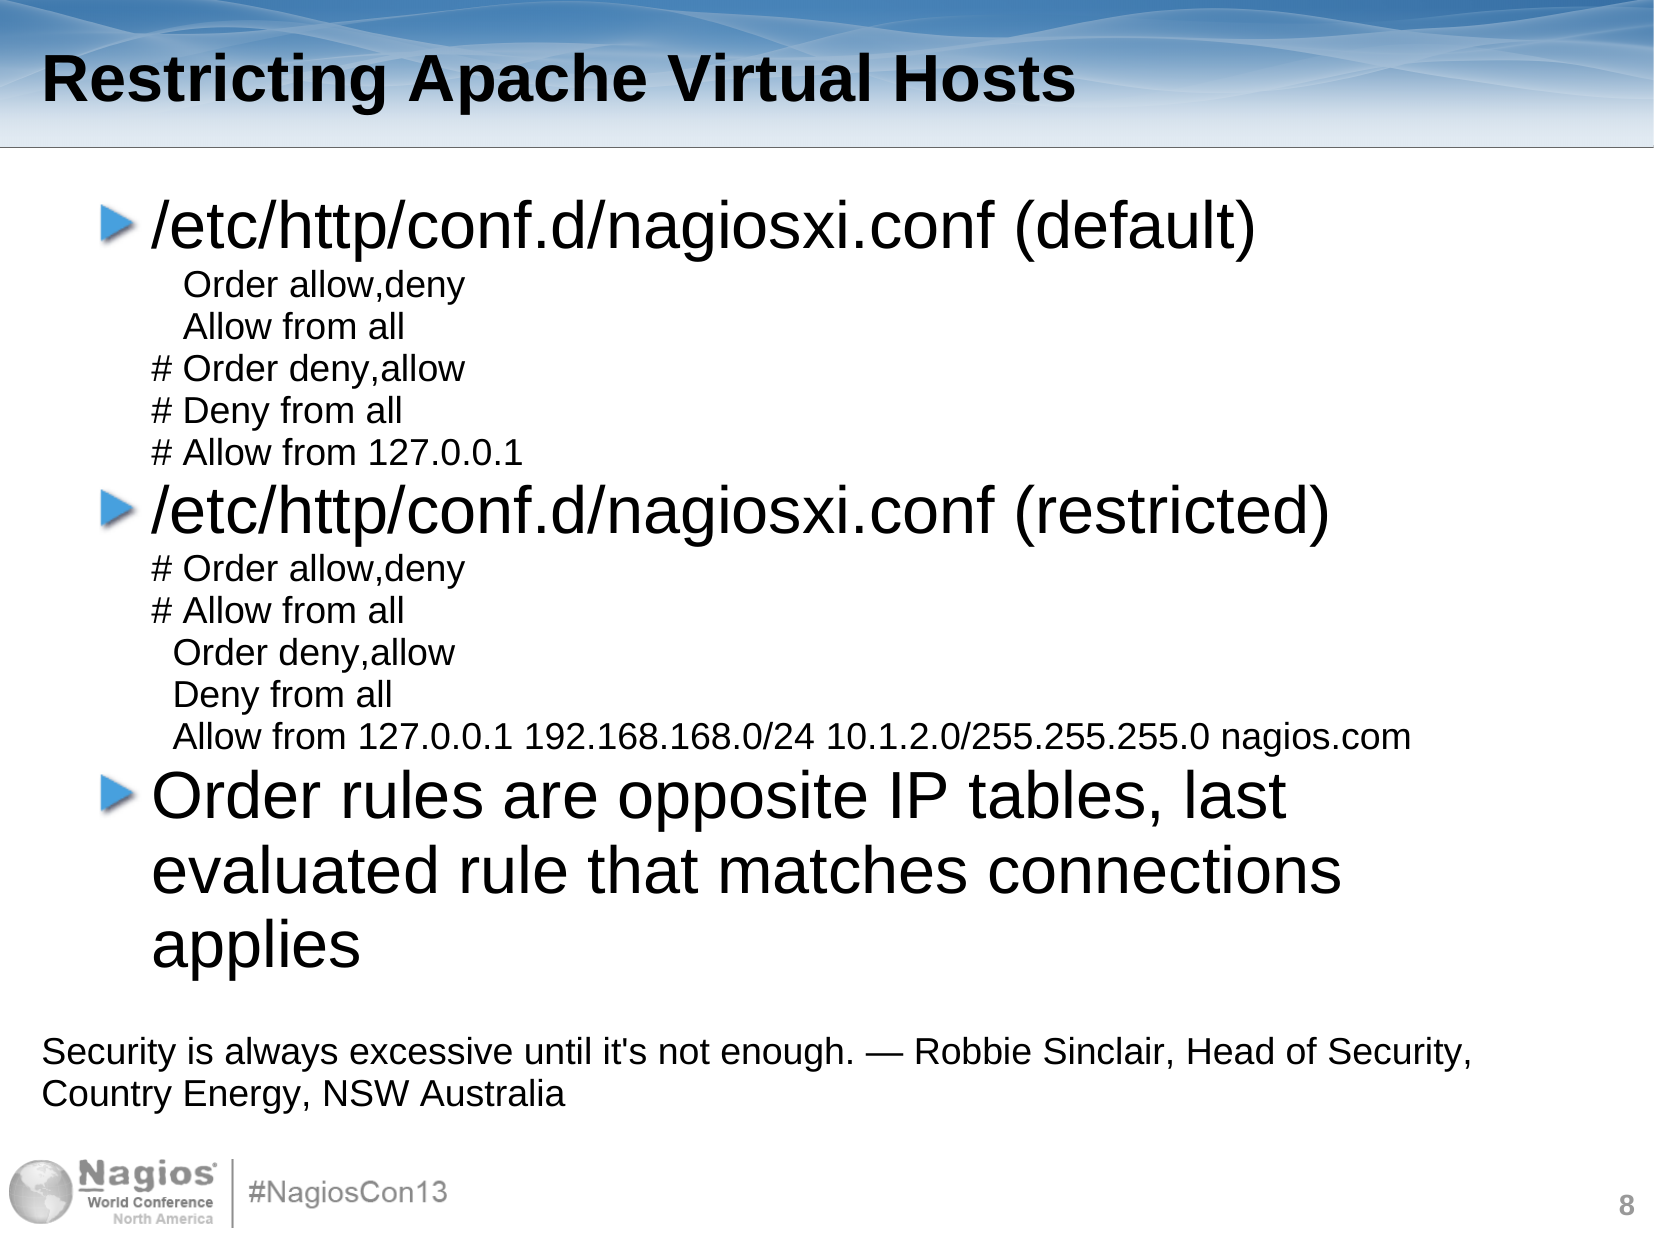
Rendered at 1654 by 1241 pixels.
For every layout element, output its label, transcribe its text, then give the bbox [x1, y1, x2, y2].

title Restricting Apache Virtual Hosts [41, 29, 1248, 127]
picture [9, 1159, 453, 1228]
text_box Security is always excessive until it's not enough. — Robbie Sinclair, Head of Security, Country Energy, NSW Australia [26, 1023, 1628, 1123]
picture [0, 0, 1654, 147]
list /etc/http/conf.d/nagiosxi.conf (default) Order allow,deny Allow from all # Order deny,allow # Deny from all # Allow from 127.0.0.1 /etc/http/conf.d/nagiosxi.conf (restricted) # Order allow,deny # Allow from all Order deny,allow Deny from all Allow from 127.0.0.1 192.168.168.0/24 10.1.2.0/255.255.255.0 nagios.com Order rules are opposite IP tables, last evaluated rule that matches connections applies [80, 188, 1569, 1023]
